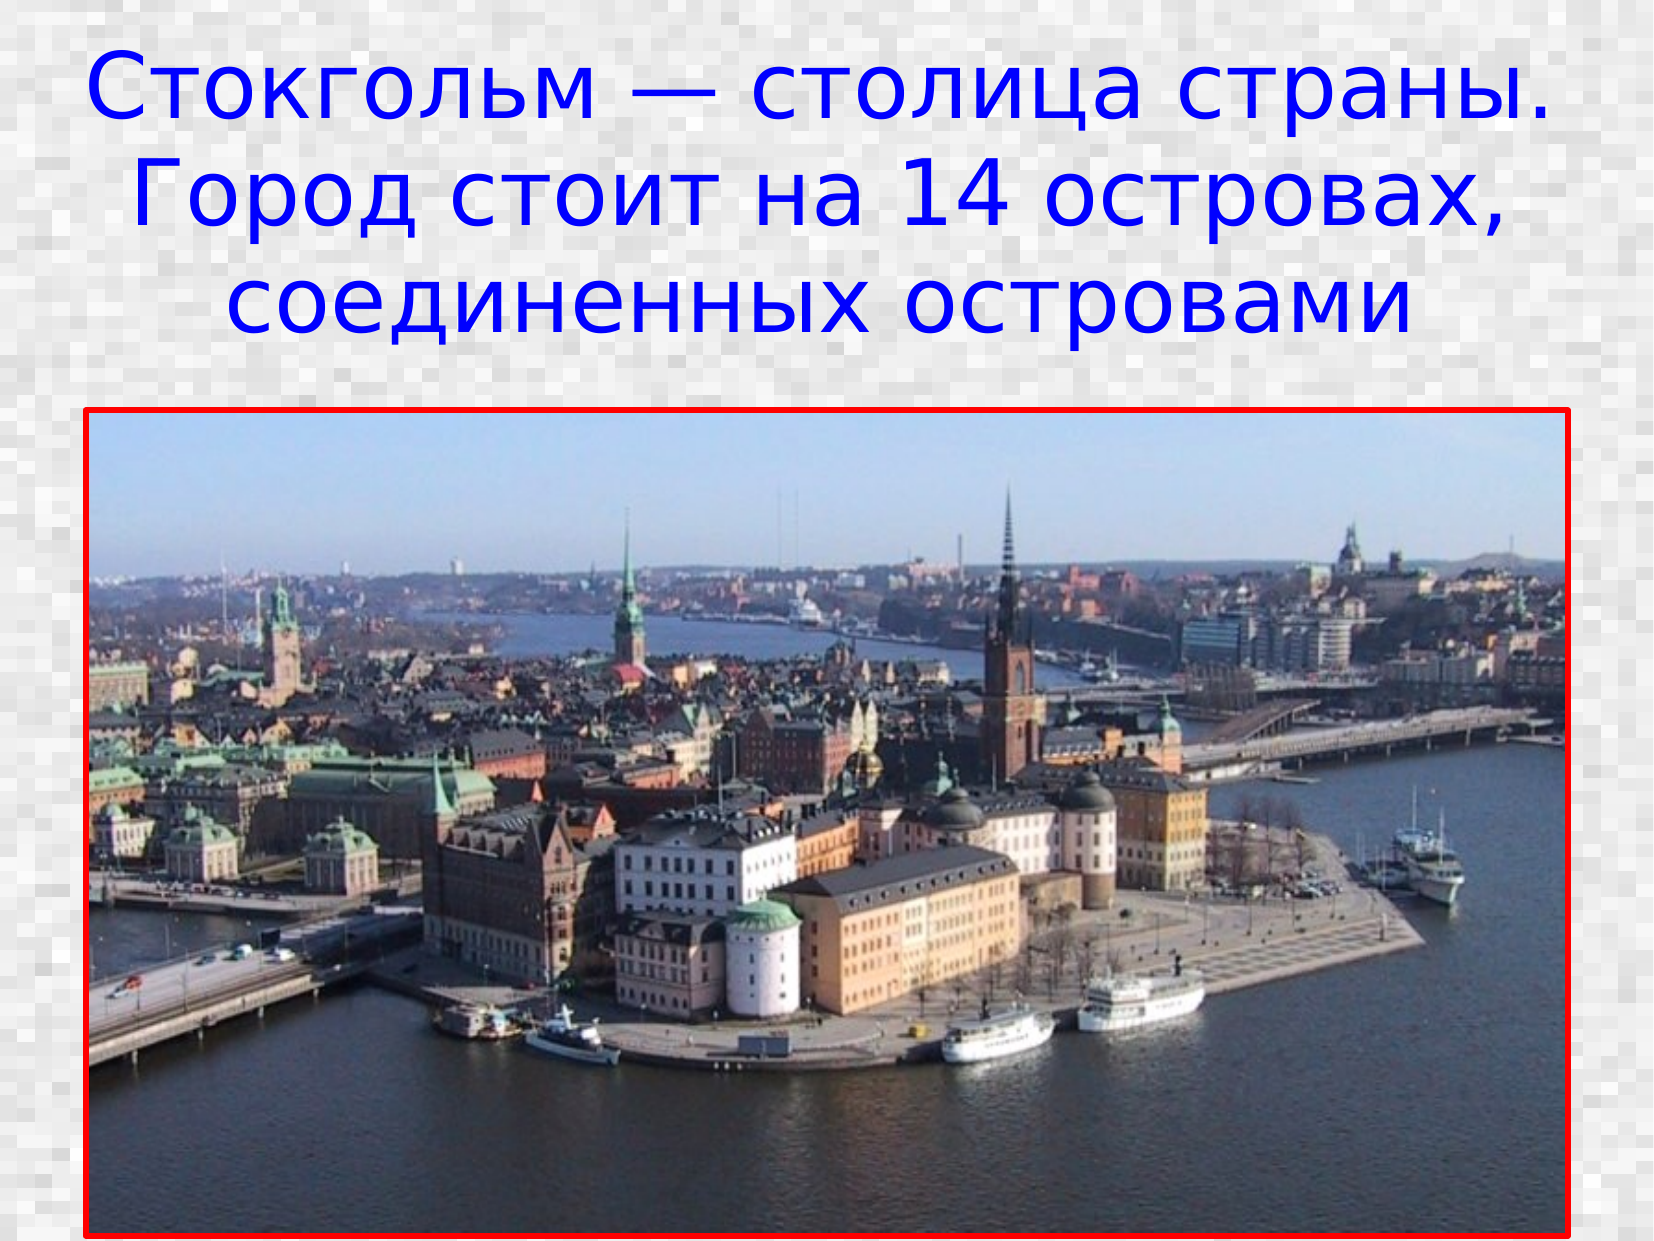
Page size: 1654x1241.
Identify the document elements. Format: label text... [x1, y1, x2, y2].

title Стокгольм — столица страны. Город стоит на 14 островах, соединенных островами [76, 33, 1565, 355]
picture [0, 0, 1654, 1241]
